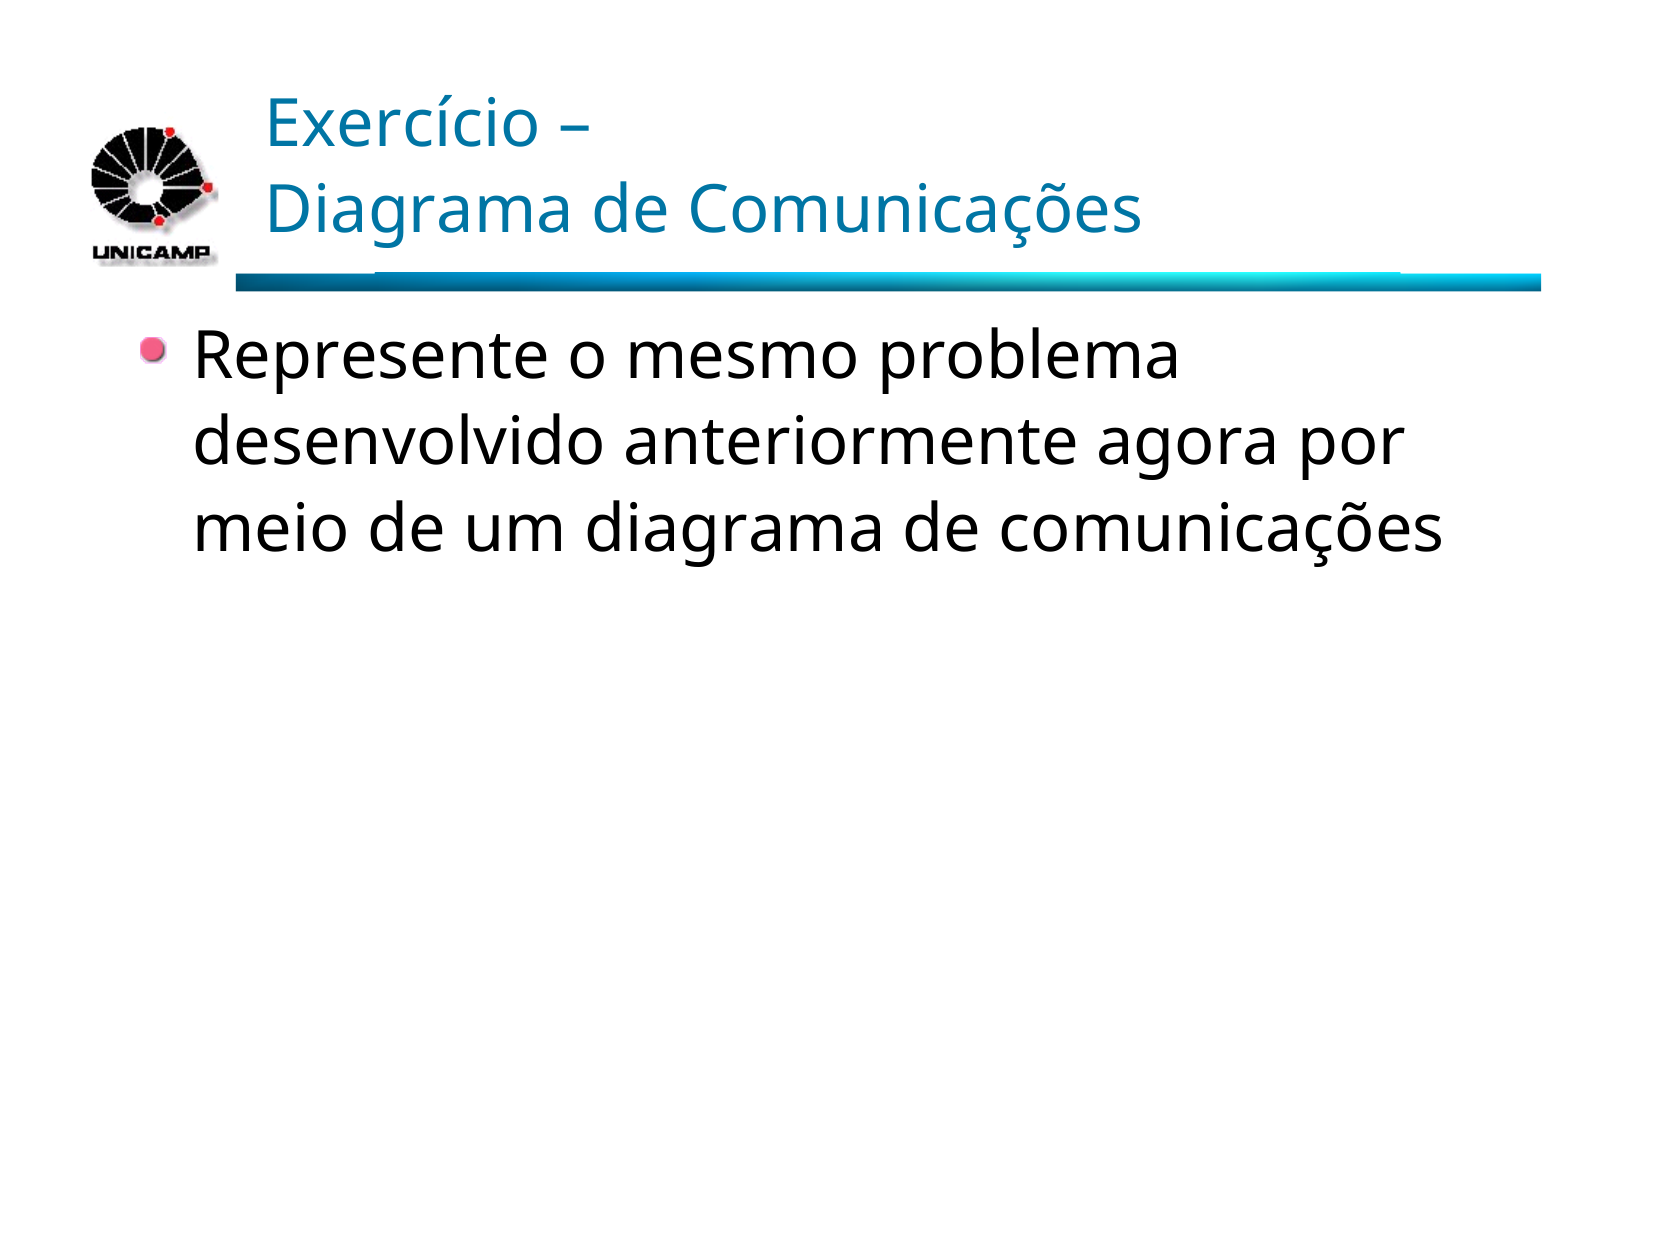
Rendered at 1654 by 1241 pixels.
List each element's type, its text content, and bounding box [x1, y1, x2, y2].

list Represente o mesmo problema desenvolvido anteriormente agora por meio de um diagrama de comunicações [121, 309, 1534, 1167]
title Exercício – Diagrama de Comunicações [264, 57, 1534, 250]
picture [125, 272, 1654, 295]
